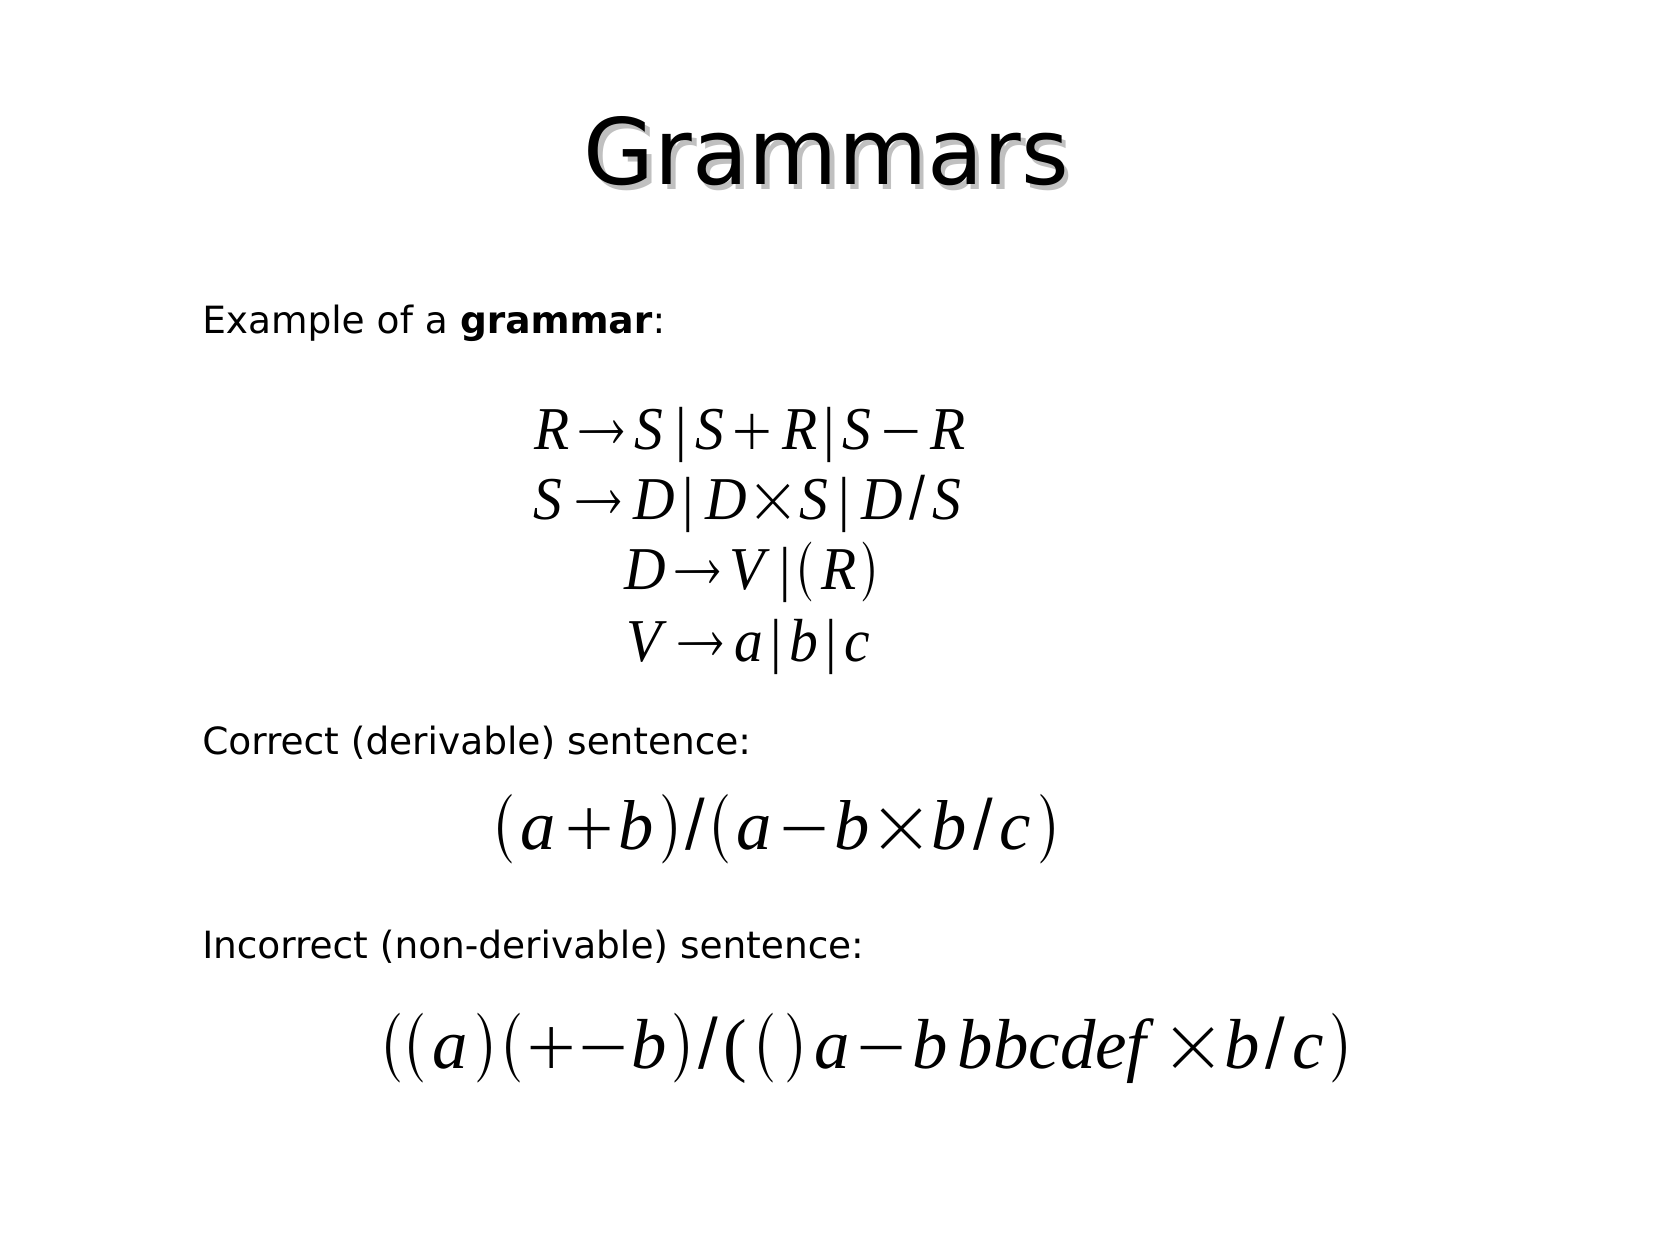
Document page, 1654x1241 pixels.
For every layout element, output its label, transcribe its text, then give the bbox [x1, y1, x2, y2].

title Grammars [82, 56, 1571, 250]
text_box Correct (derivable) sentence: [187, 712, 767, 771]
text_box Example of a grammar: [187, 291, 681, 350]
chart [375, 1006, 1359, 1088]
text_box Incorrect (non-derivable) sentence: [187, 916, 880, 976]
chart [487, 787, 1066, 869]
chart [525, 394, 971, 676]
